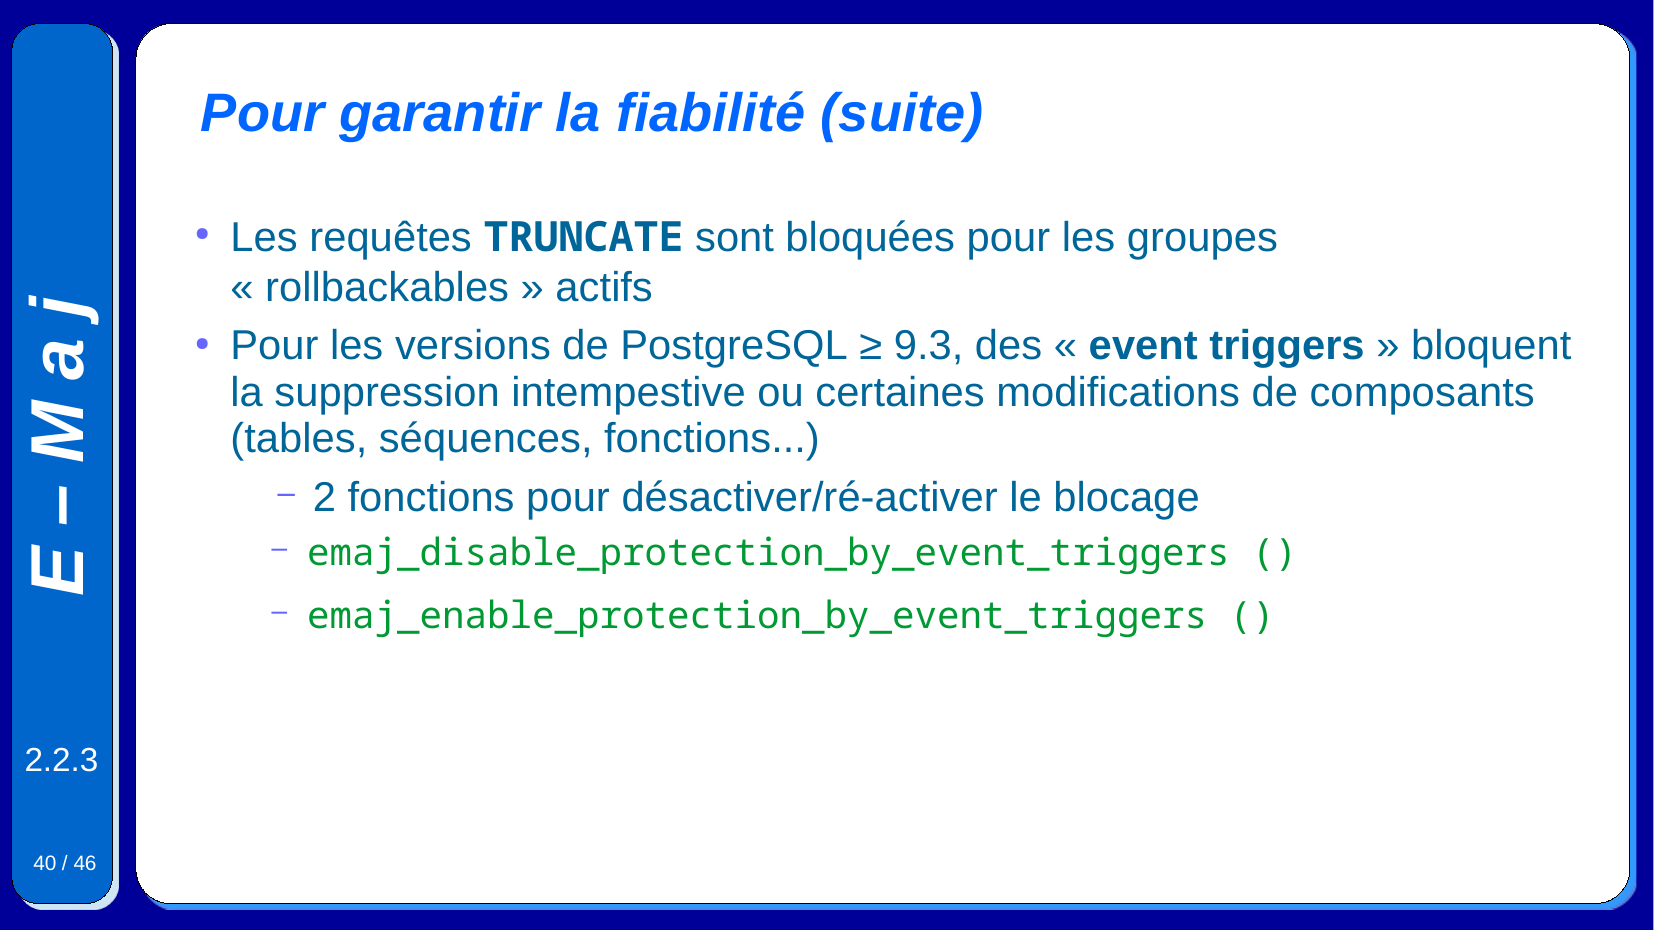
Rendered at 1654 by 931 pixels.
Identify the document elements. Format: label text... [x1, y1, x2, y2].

title Pour garantir la fiabilité (suite) [200, 34, 1575, 191]
list Les requêtes TRUNCATE sont bloquées pour les groupes « rollbackables » actifs Pour les versions de PostgreSQL ≥ 9.3, des « event triggers » bloquent la suppression intempestive ou certaines modifications de composants (tables, séquences, fonctions...) 2 fonctions pour désactiver/ré-activer le blocage emaj_disable_protection_by_event_triggers () emaj_enable_protection_by_event_triggers () [177, 206, 1587, 827]
